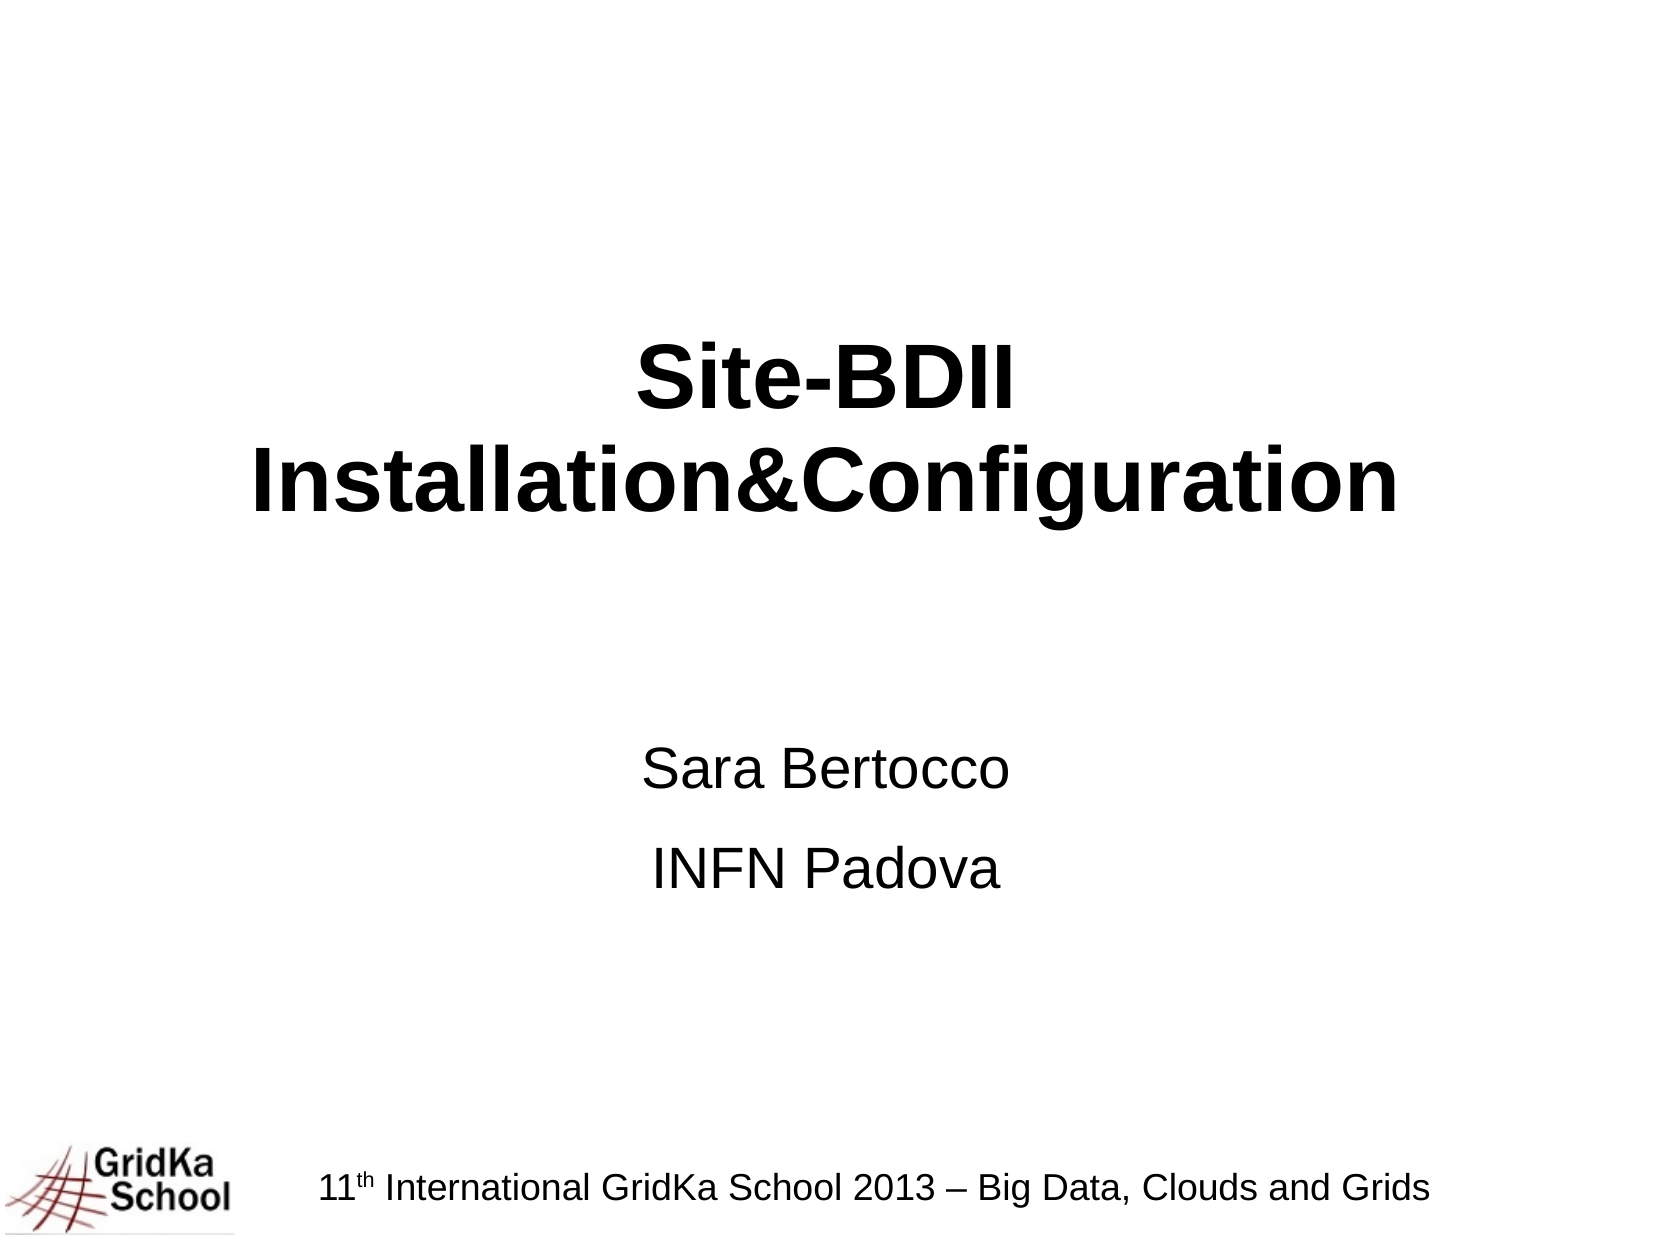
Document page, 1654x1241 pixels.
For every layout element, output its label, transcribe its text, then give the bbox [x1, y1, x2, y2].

subtitle Site-BDII Installation&Configuration Sara Bertocco INFN Padova [82, 107, 1571, 1017]
picture [5, 1141, 235, 1235]
text_box 11th International GridKa School 2013 – Big Data, Clouds and Grids [96, 1158, 1653, 1227]
